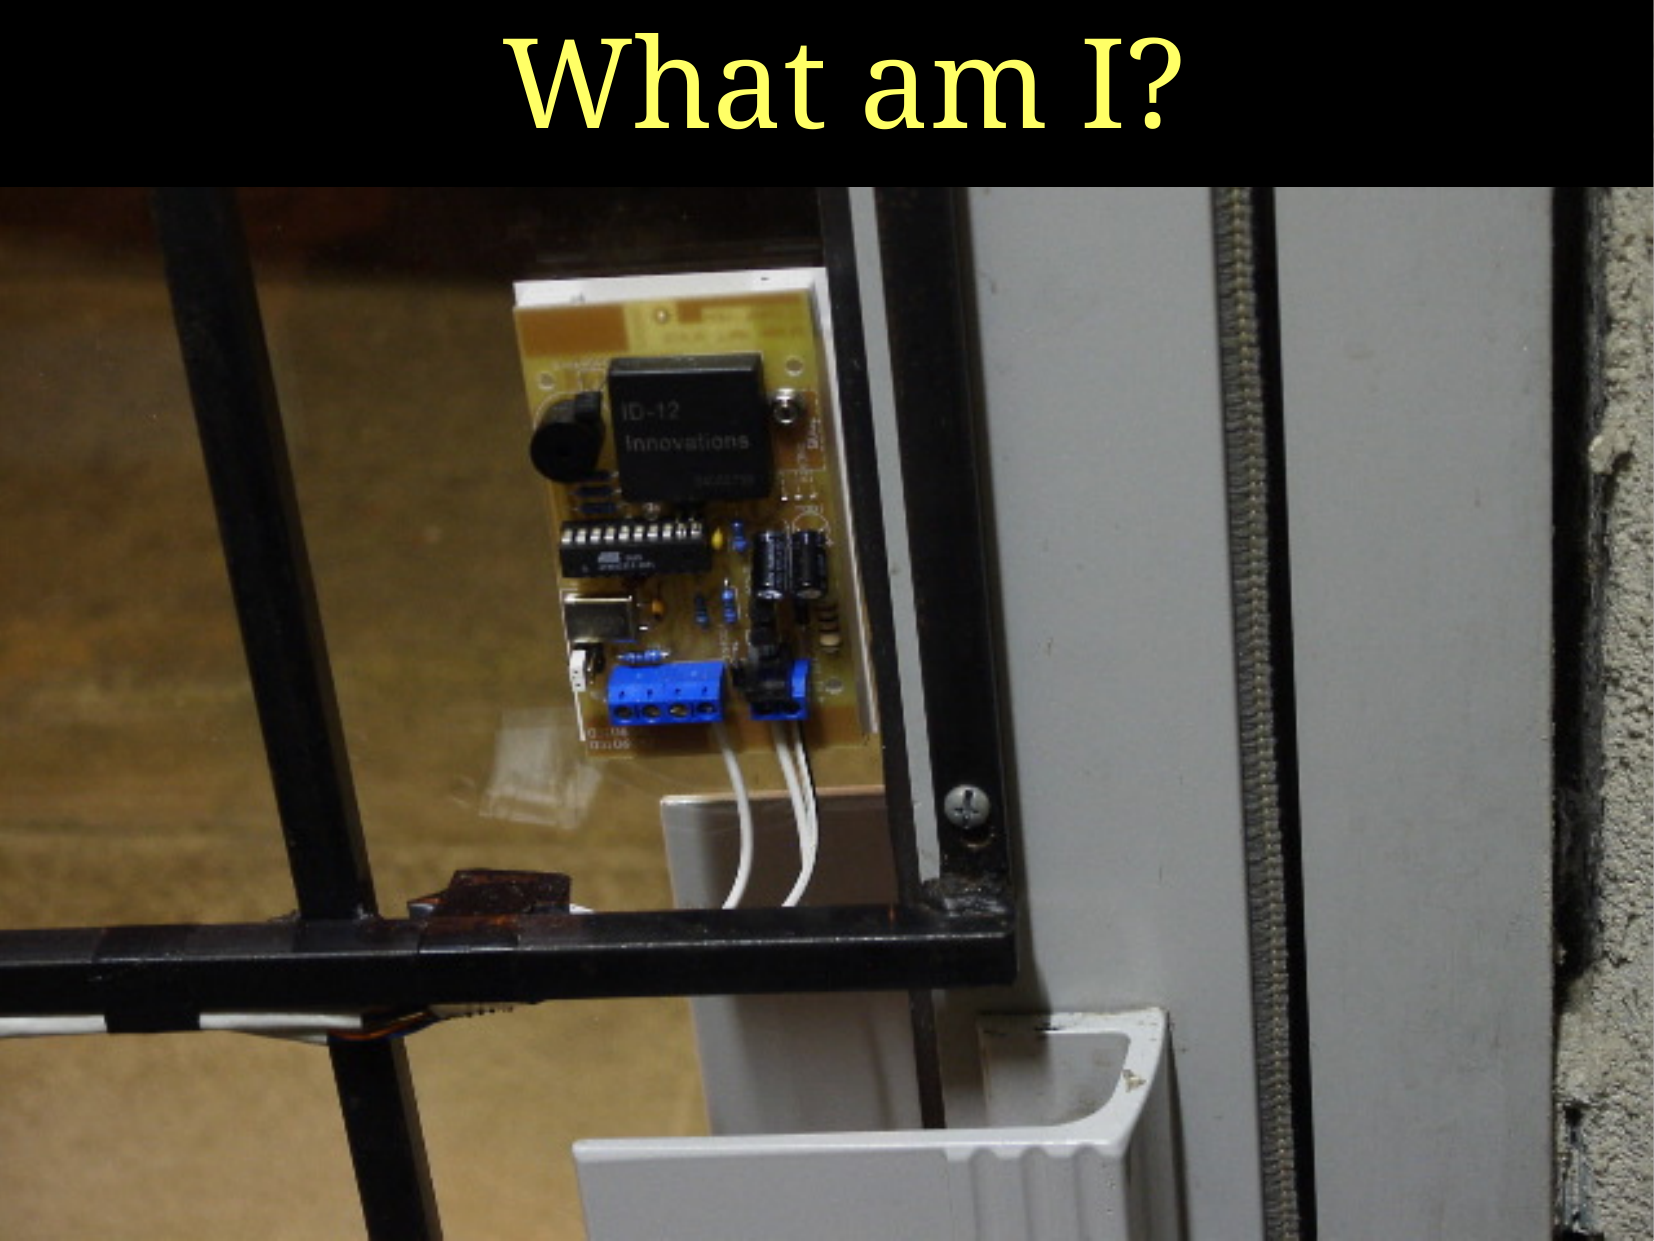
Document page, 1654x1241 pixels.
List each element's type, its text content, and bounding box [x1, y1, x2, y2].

text_box What am I? [0, 0, 1654, 187]
picture [0, 187, 1654, 1241]
